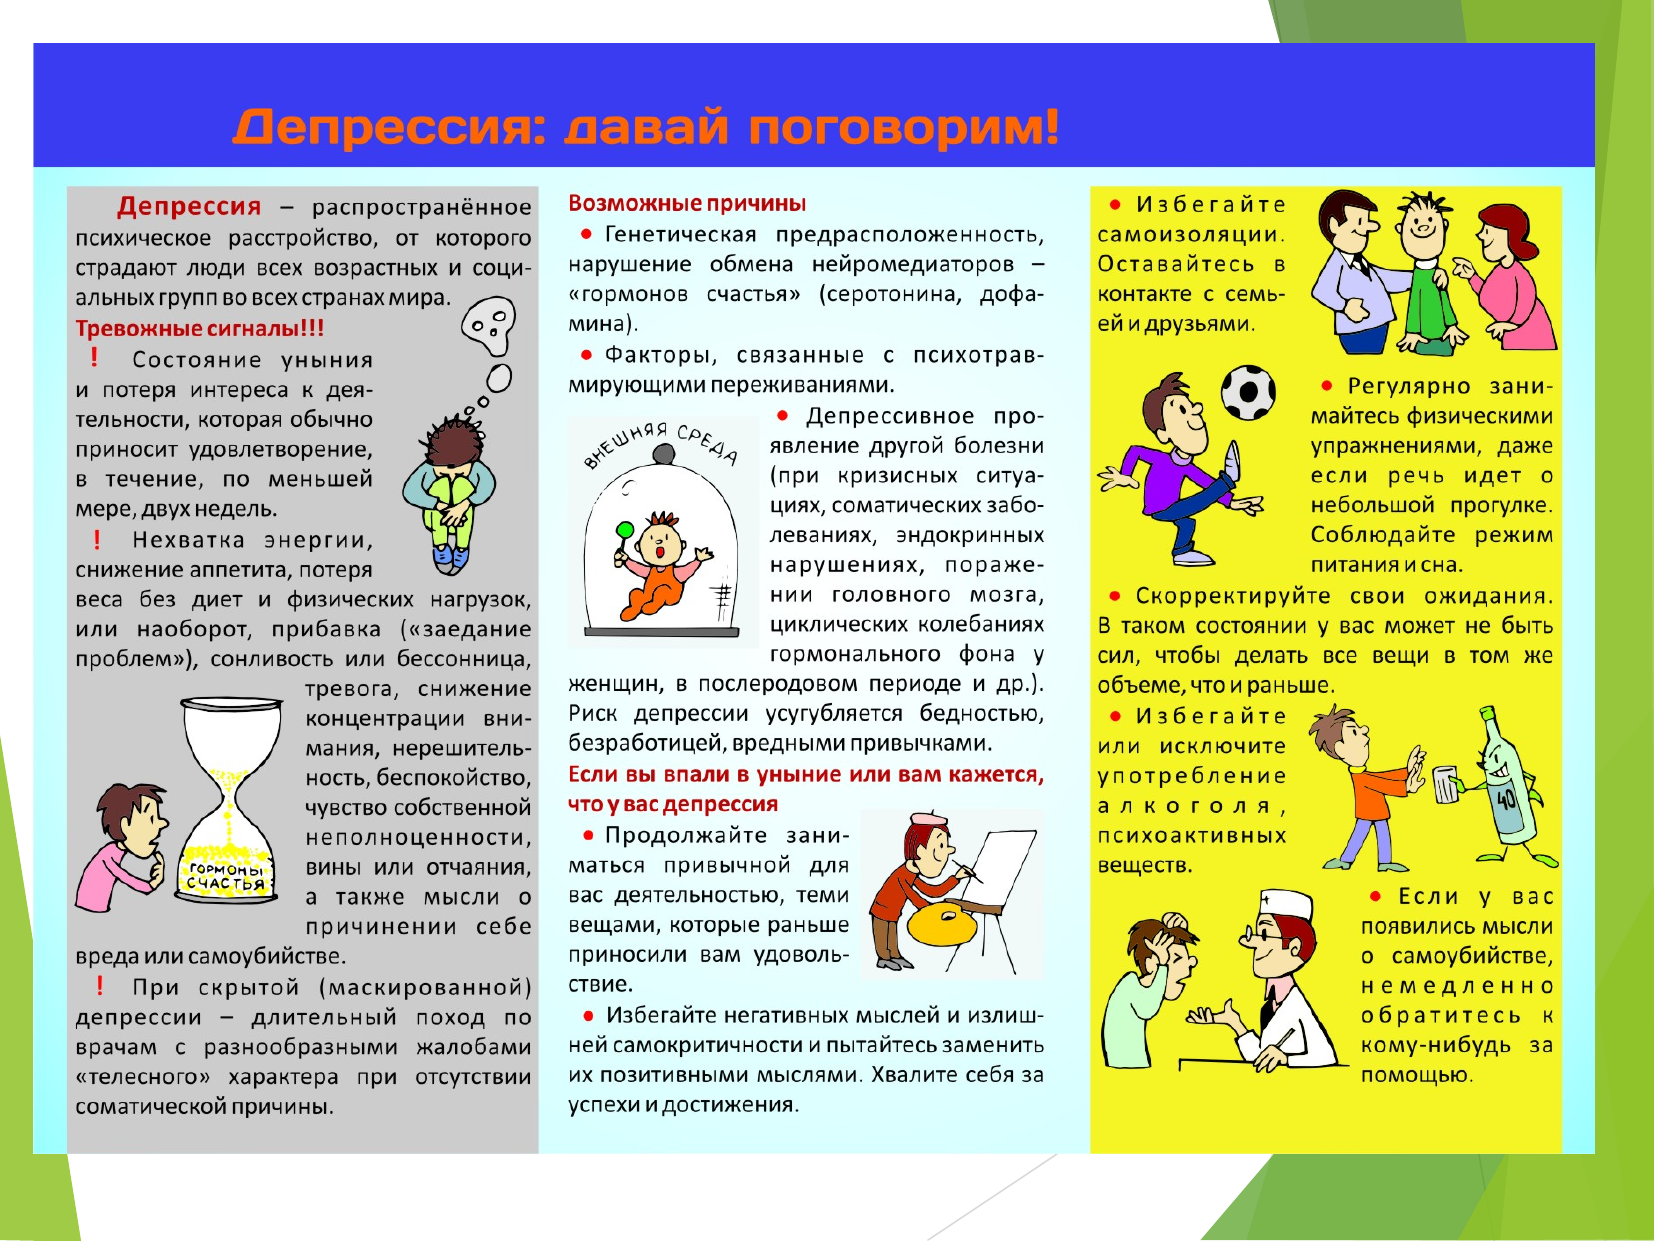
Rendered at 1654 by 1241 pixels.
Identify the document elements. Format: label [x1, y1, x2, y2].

picture [33, 44, 1595, 1154]
